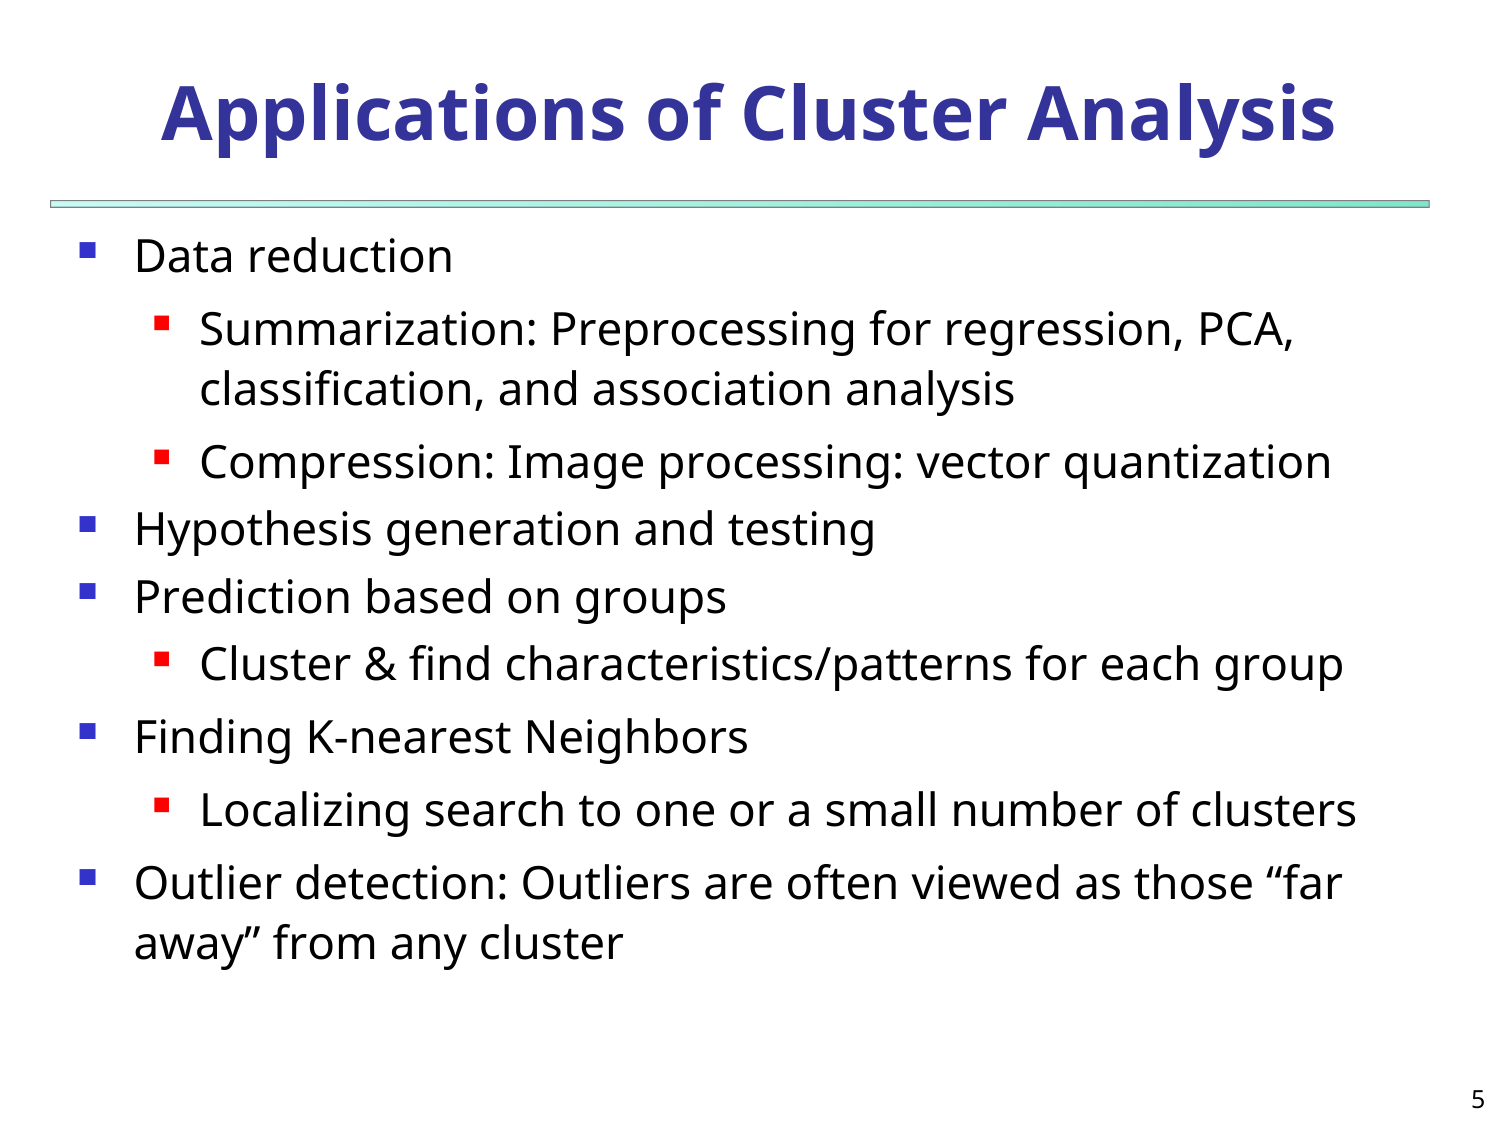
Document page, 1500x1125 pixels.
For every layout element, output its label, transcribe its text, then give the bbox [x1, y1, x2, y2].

title Applications of Cluster Analysis [0, 57, 1500, 163]
list Data reduction Summarization: Preprocessing for regression, PCA, classification, and association analysis Compression: Image processing: vector quantization Hypothesis generation and testing Prediction based on groups Cluster & find characteristics/patterns for each group Finding K-nearest Neighbors Localizing search to one or a small number of clusters Outlier detection: Outliers are often viewed as those “far away” from any cluster [62, 219, 1463, 1057]
text_box 18 [1187, 1062, 1500, 1125]
